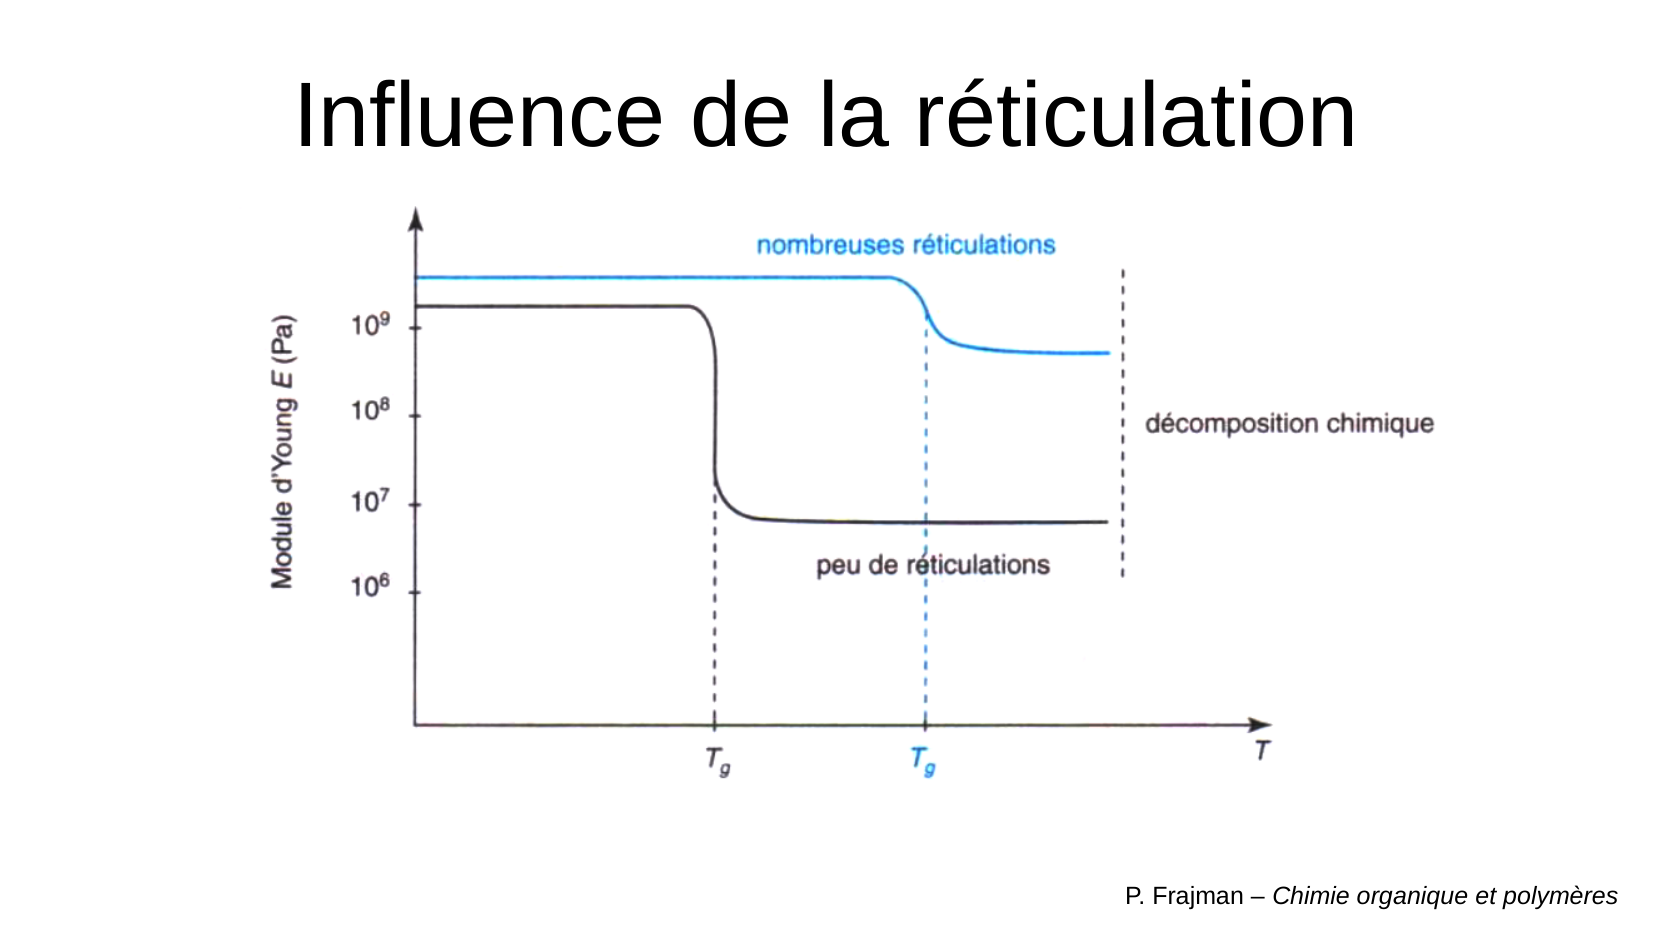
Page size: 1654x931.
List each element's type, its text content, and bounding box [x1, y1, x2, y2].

picture [206, 185, 1457, 792]
title Influence de la réticulation [82, 37, 1571, 193]
text_box P. Frajman – Chimie organique et polymères [1110, 874, 1635, 917]
